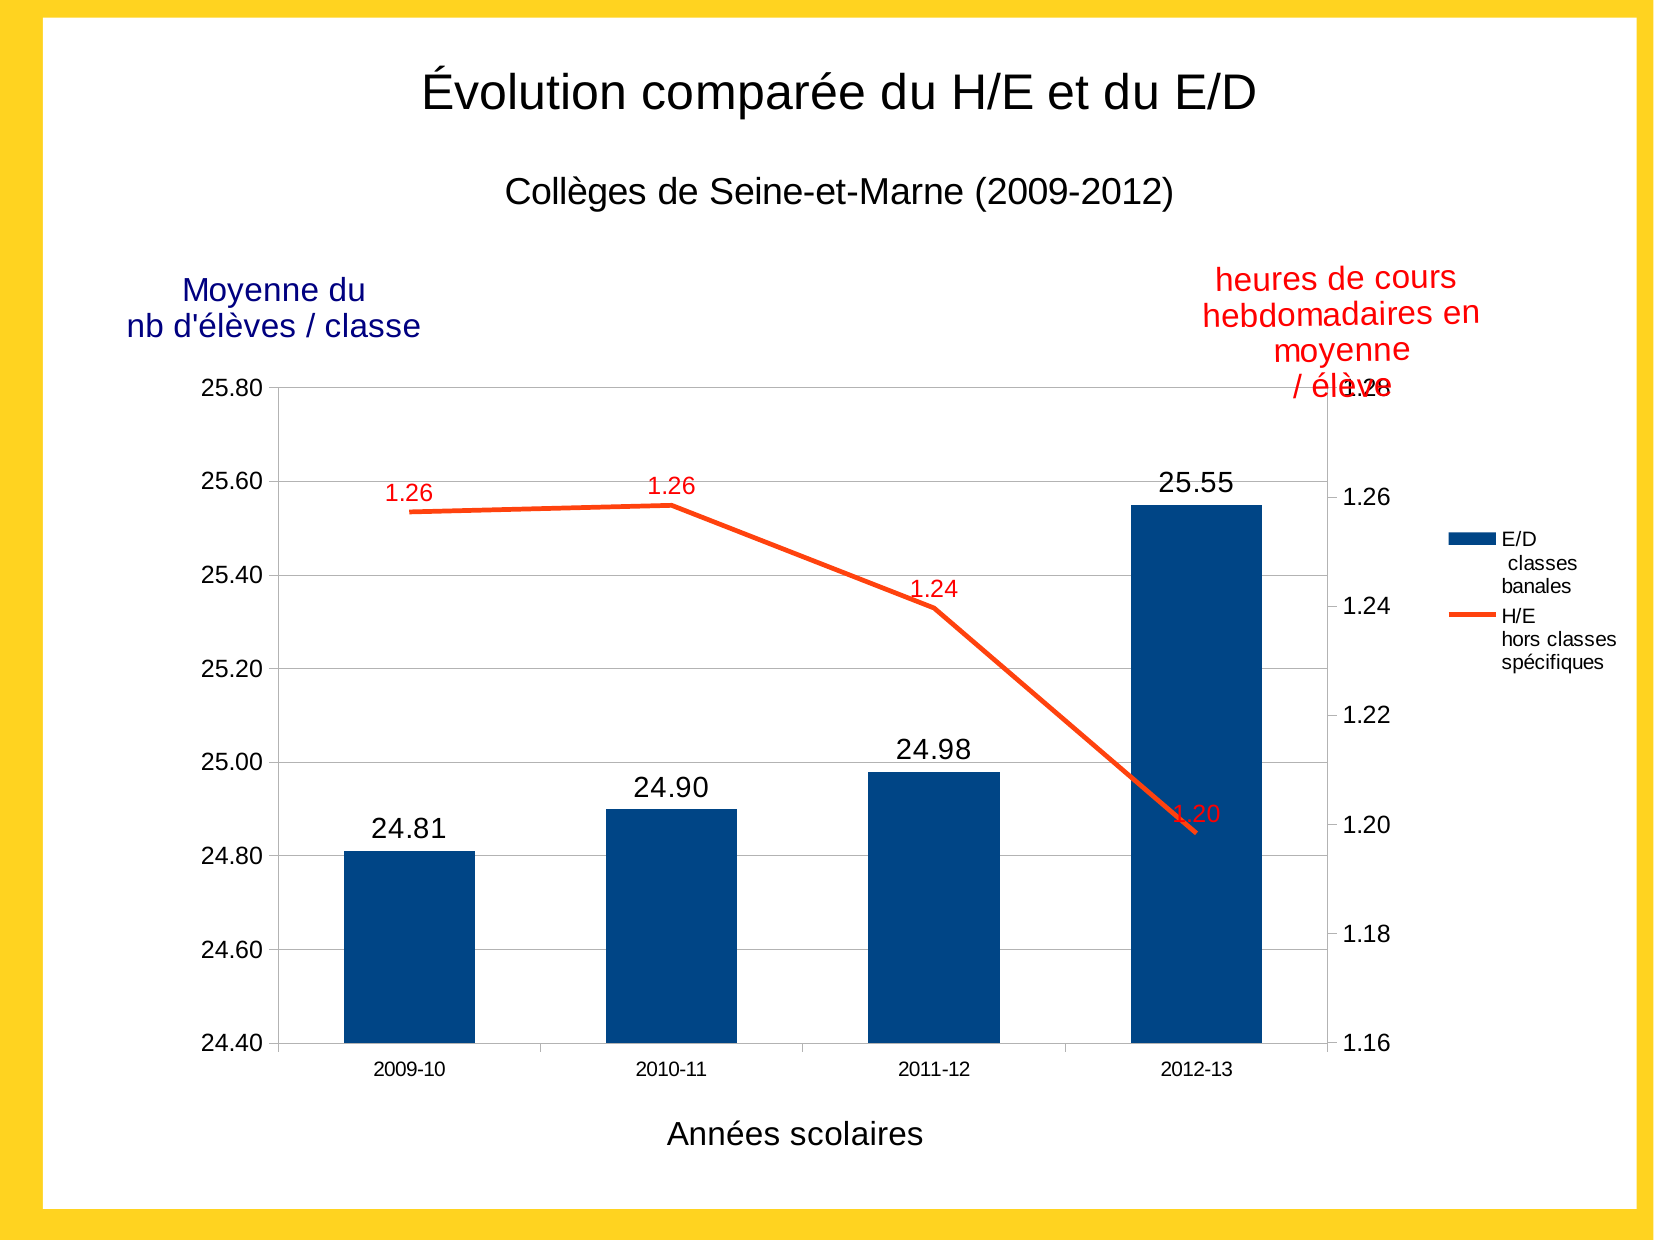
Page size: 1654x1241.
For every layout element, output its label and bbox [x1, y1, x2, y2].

chart [42, 17, 1637, 1209]
